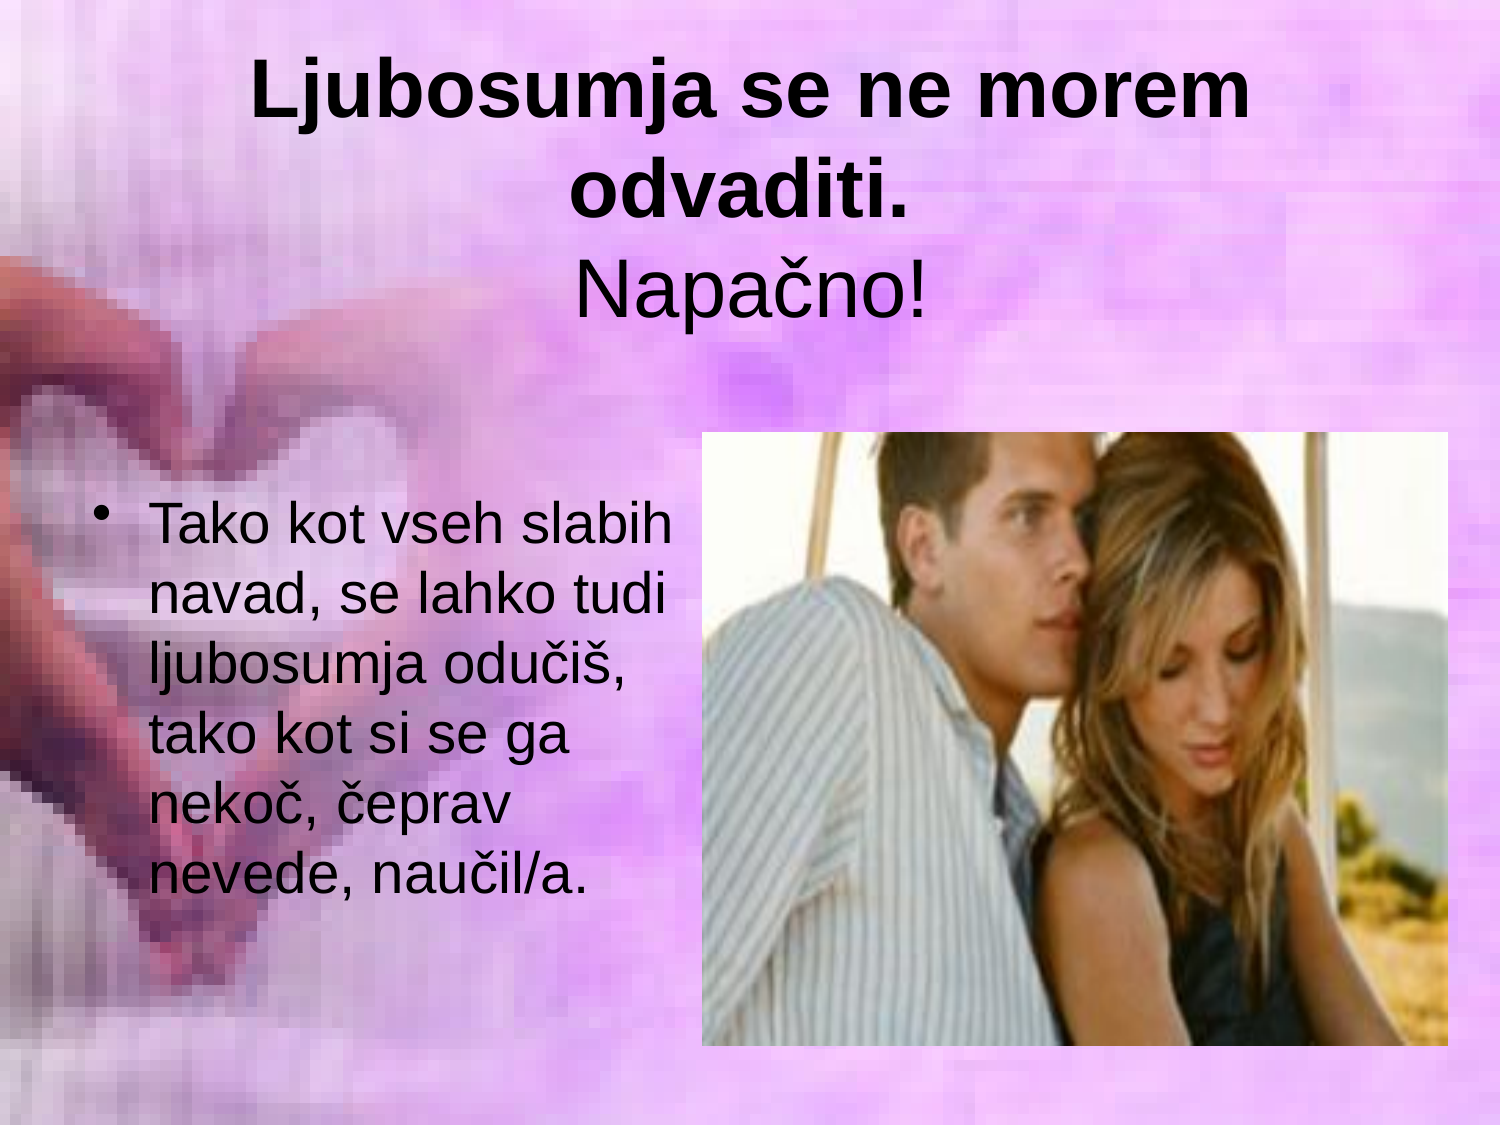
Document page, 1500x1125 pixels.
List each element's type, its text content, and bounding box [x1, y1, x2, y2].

picture [0, 0, 1500, 1125]
list Tako kot vseh slabih navad, se lahko tudi ljubosumja odučiš, tako kot si se ga nekoč, čeprav nevede, naučil/a. [76, 314, 740, 1057]
title Ljubosumja se ne morem odvaditi. Napačno! [76, 90, 1427, 278]
